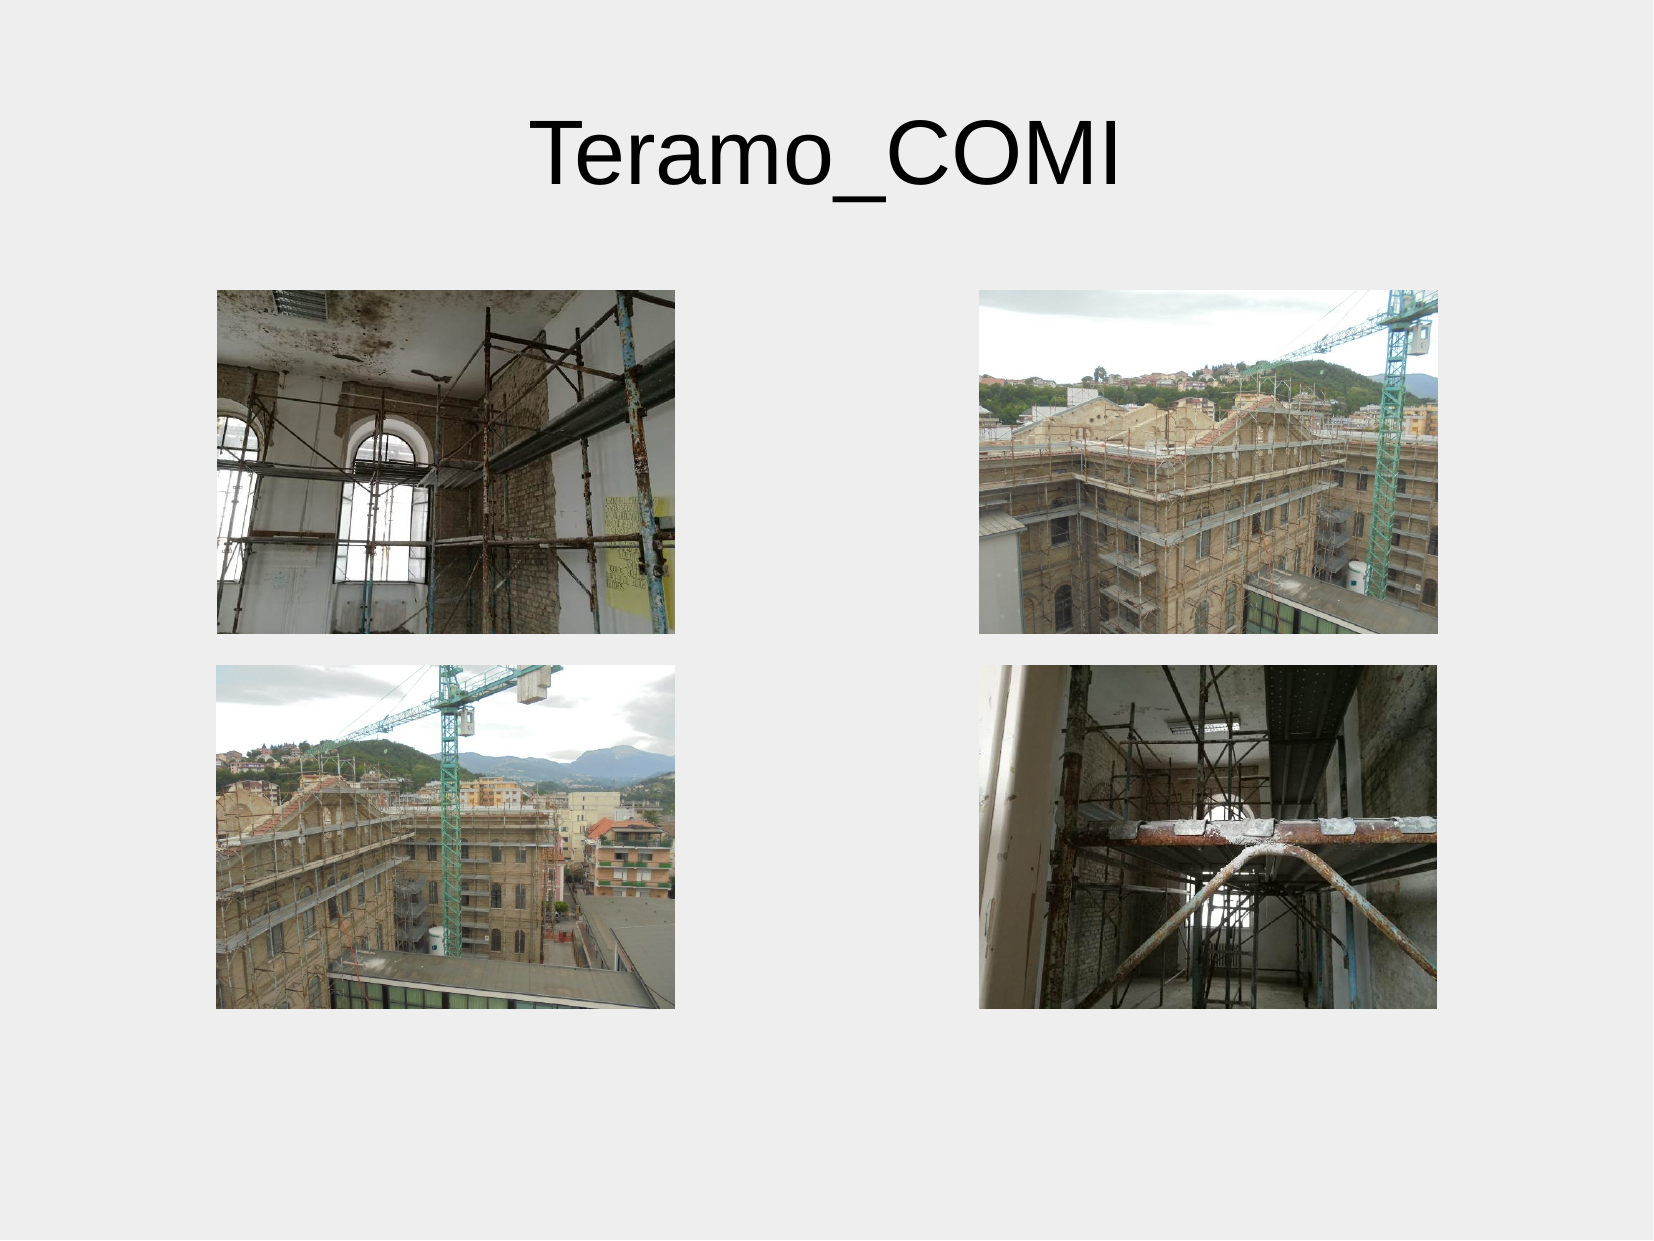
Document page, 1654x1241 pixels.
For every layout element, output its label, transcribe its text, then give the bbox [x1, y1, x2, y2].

title Teramo_COMI [82, 49, 1571, 257]
picture [979, 665, 1437, 1009]
picture [979, 290, 1438, 634]
picture [216, 665, 675, 1009]
picture [217, 290, 675, 634]
